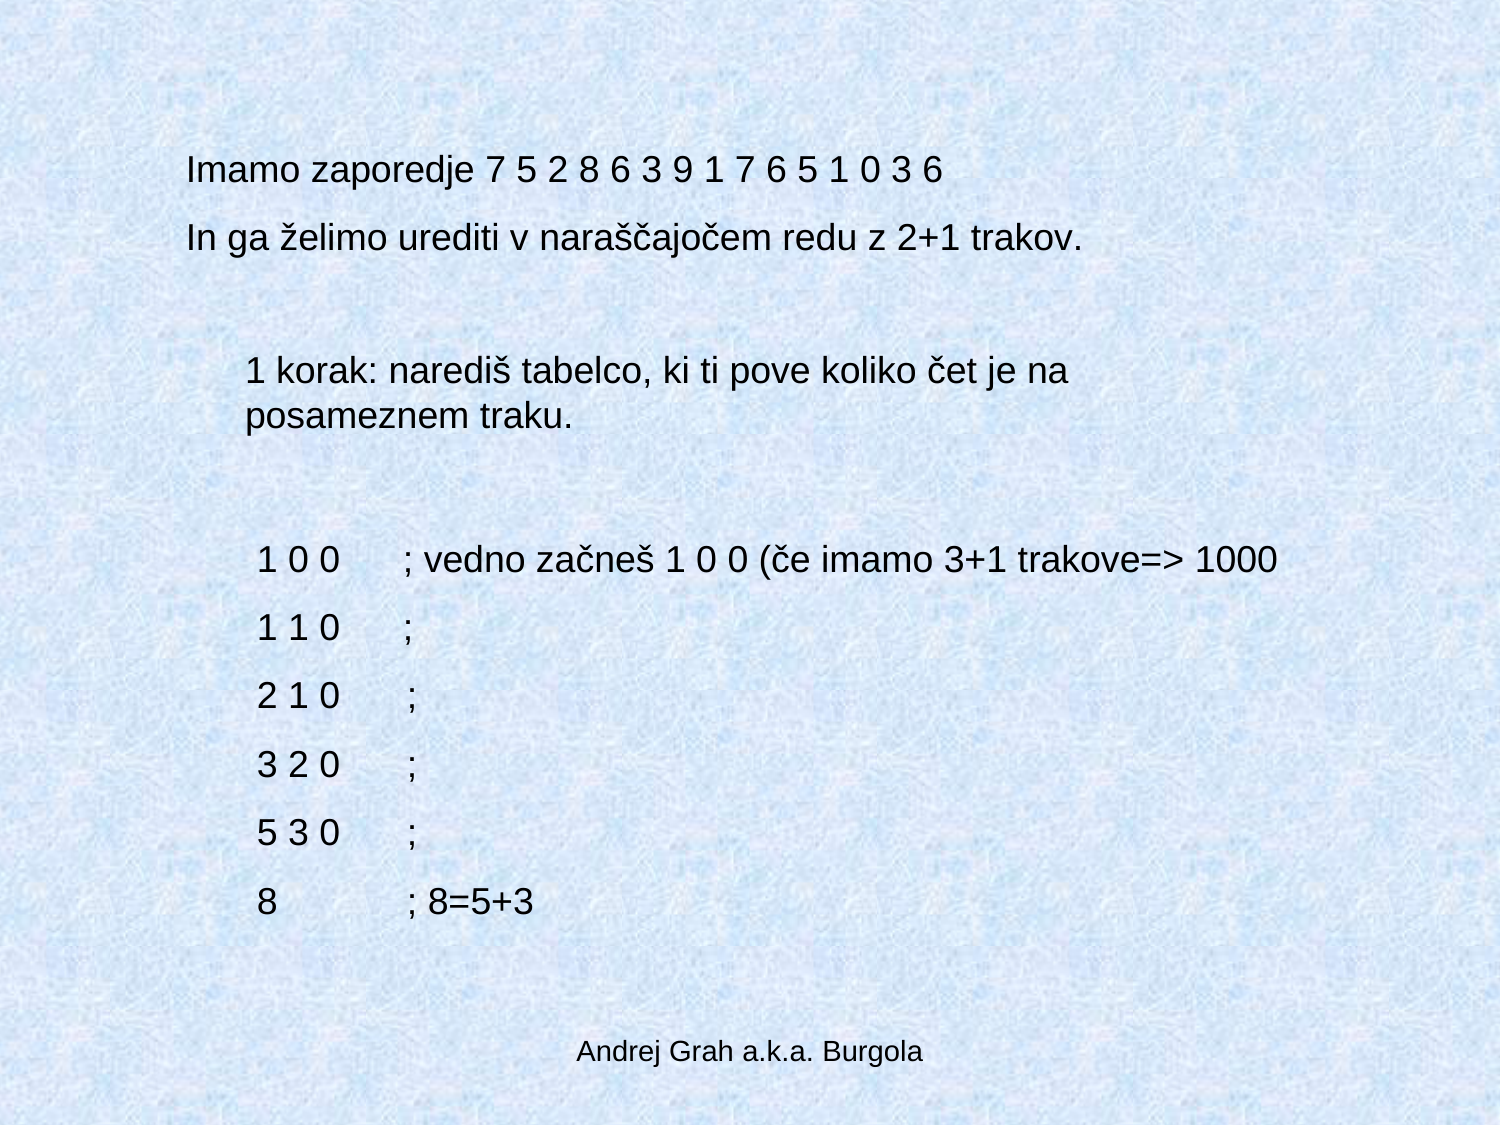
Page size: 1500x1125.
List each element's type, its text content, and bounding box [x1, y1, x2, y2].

picture [0, 0, 1500, 1125]
text_box Andrej Grah a.k.a. Burgola [512, 1024, 988, 1103]
text_box Imamo zaporedje 7 5 2 8 6 3 9 1 7 6 5 1 0 3 6 In ga želimo urediti v naraščajočem redu z 2+1 trakov. [171, 137, 1223, 267]
text_box 1 korak: narediš tabelco, ki ti pove koliko čet je na posameznem traku. [230, 337, 1223, 444]
text_box 1 0 0 ; vedno začneš 1 0 0 (če imamo 3+1 trakove=> 1000 1 1 0 ; 2 1 0 ; 3 2 0 ; 5 3 0 ; 8 ; 8=5+3 [242, 527, 1400, 998]
